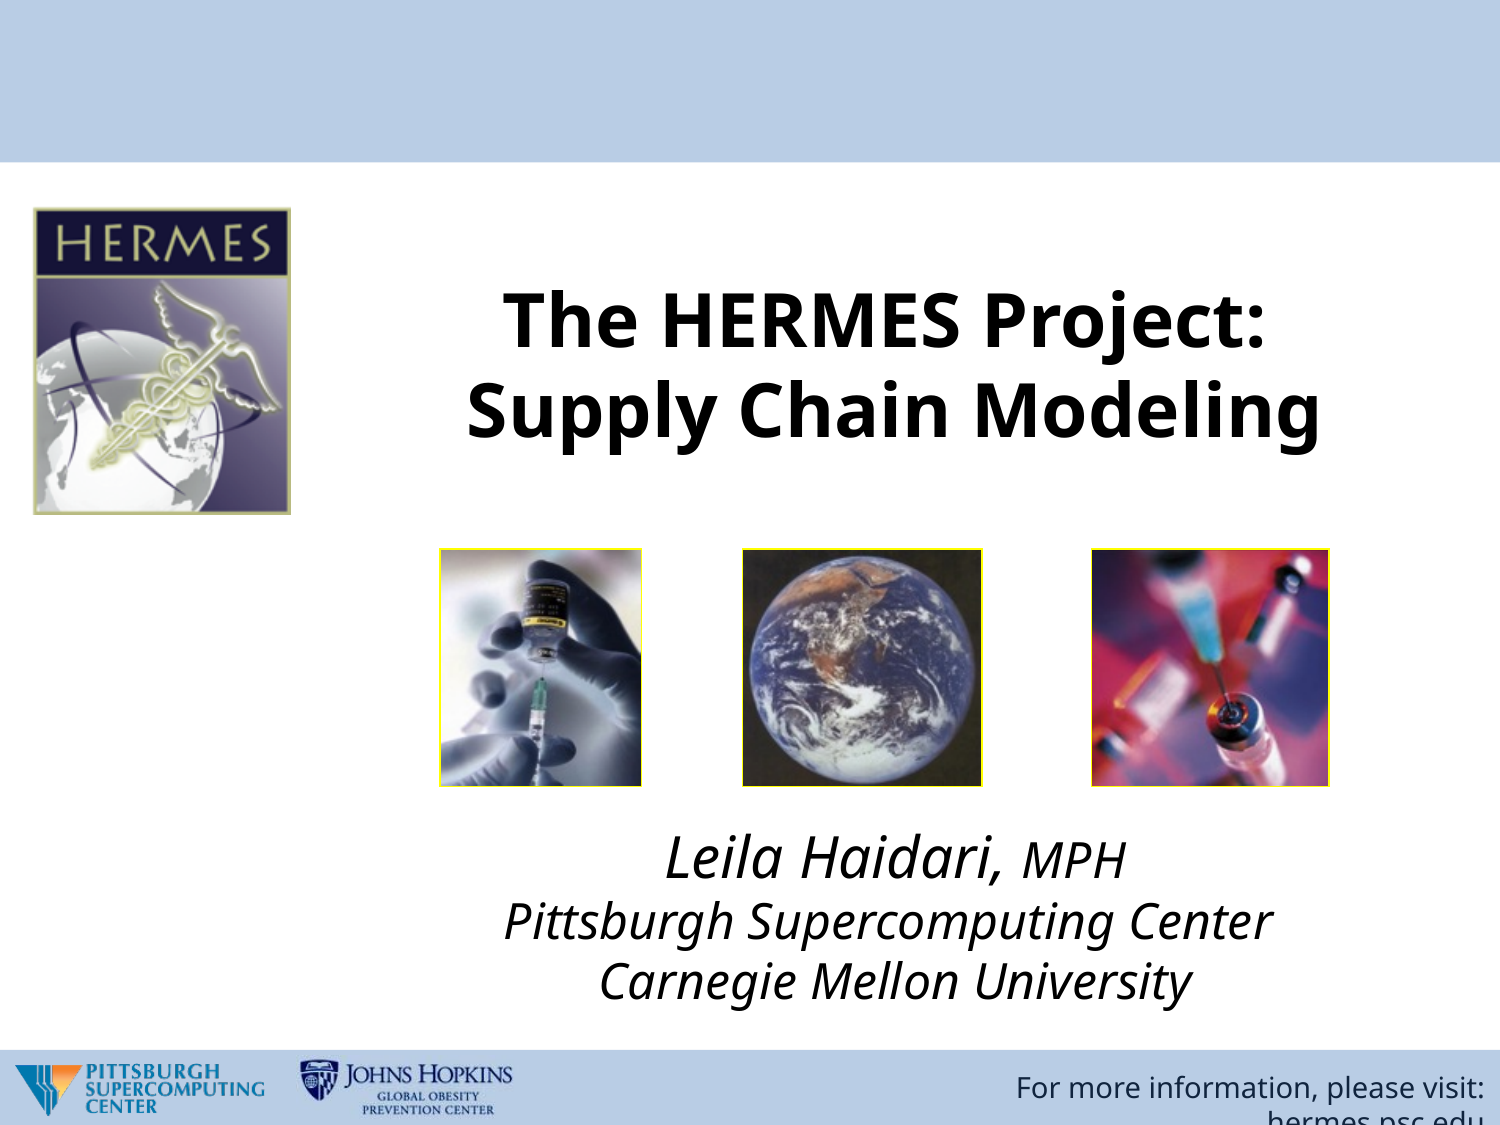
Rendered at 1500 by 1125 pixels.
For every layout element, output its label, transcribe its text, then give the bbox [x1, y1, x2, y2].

text_box Leila Haidari, MPH Pittsburgh Supercomputing Center Carnegie Mellon University [440, 812, 1350, 1018]
picture [743, 549, 982, 786]
text_box The HERMES Project: Supply Chain Modeling [291, 264, 1500, 460]
picture [296, 1055, 519, 1119]
picture [440, 549, 641, 786]
picture [15, 1055, 266, 1118]
picture [24, 199, 291, 515]
picture [1092, 549, 1328, 786]
text_box [0, 0, 1500, 163]
